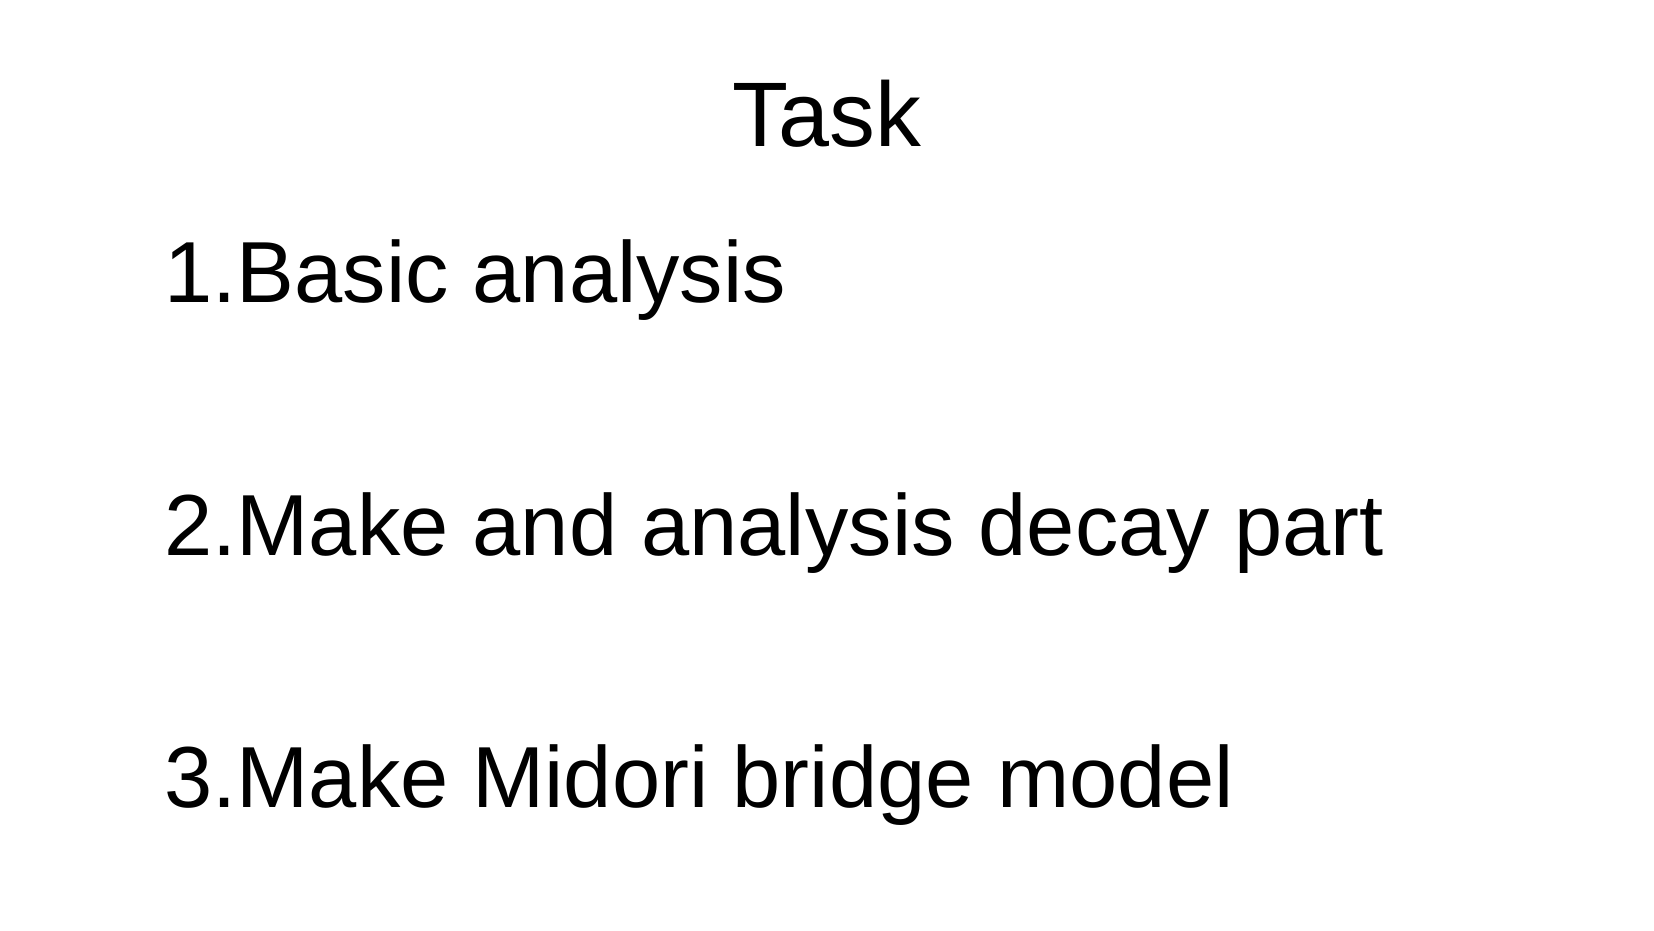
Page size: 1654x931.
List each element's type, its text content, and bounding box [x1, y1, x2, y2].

list 1.Basic analysis 2.Make and analysis decay part 3.Make Midori bridge model [94, 224, 1548, 827]
title Task [82, 37, 1571, 193]
